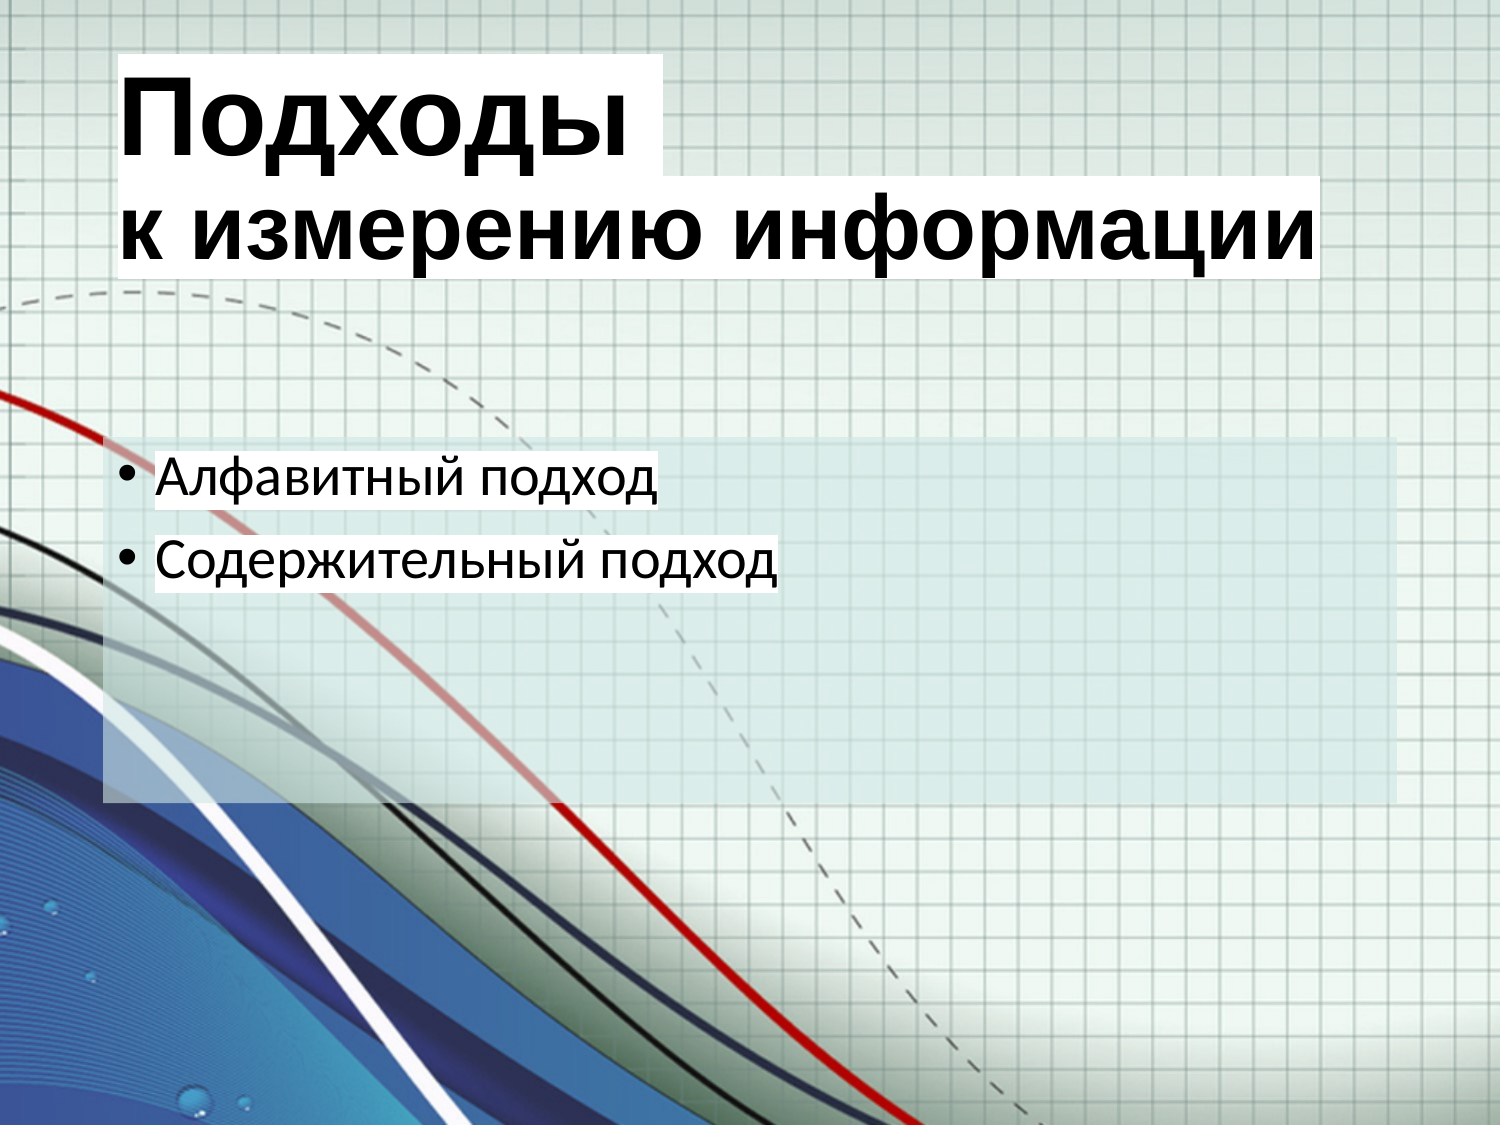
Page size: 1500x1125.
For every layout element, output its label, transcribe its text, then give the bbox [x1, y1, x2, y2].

picture [0, 0, 1500, 1125]
title Подходы к измерению информации [103, 43, 1397, 294]
list Алфавитный подход Содержительный подход [103, 437, 1397, 804]
